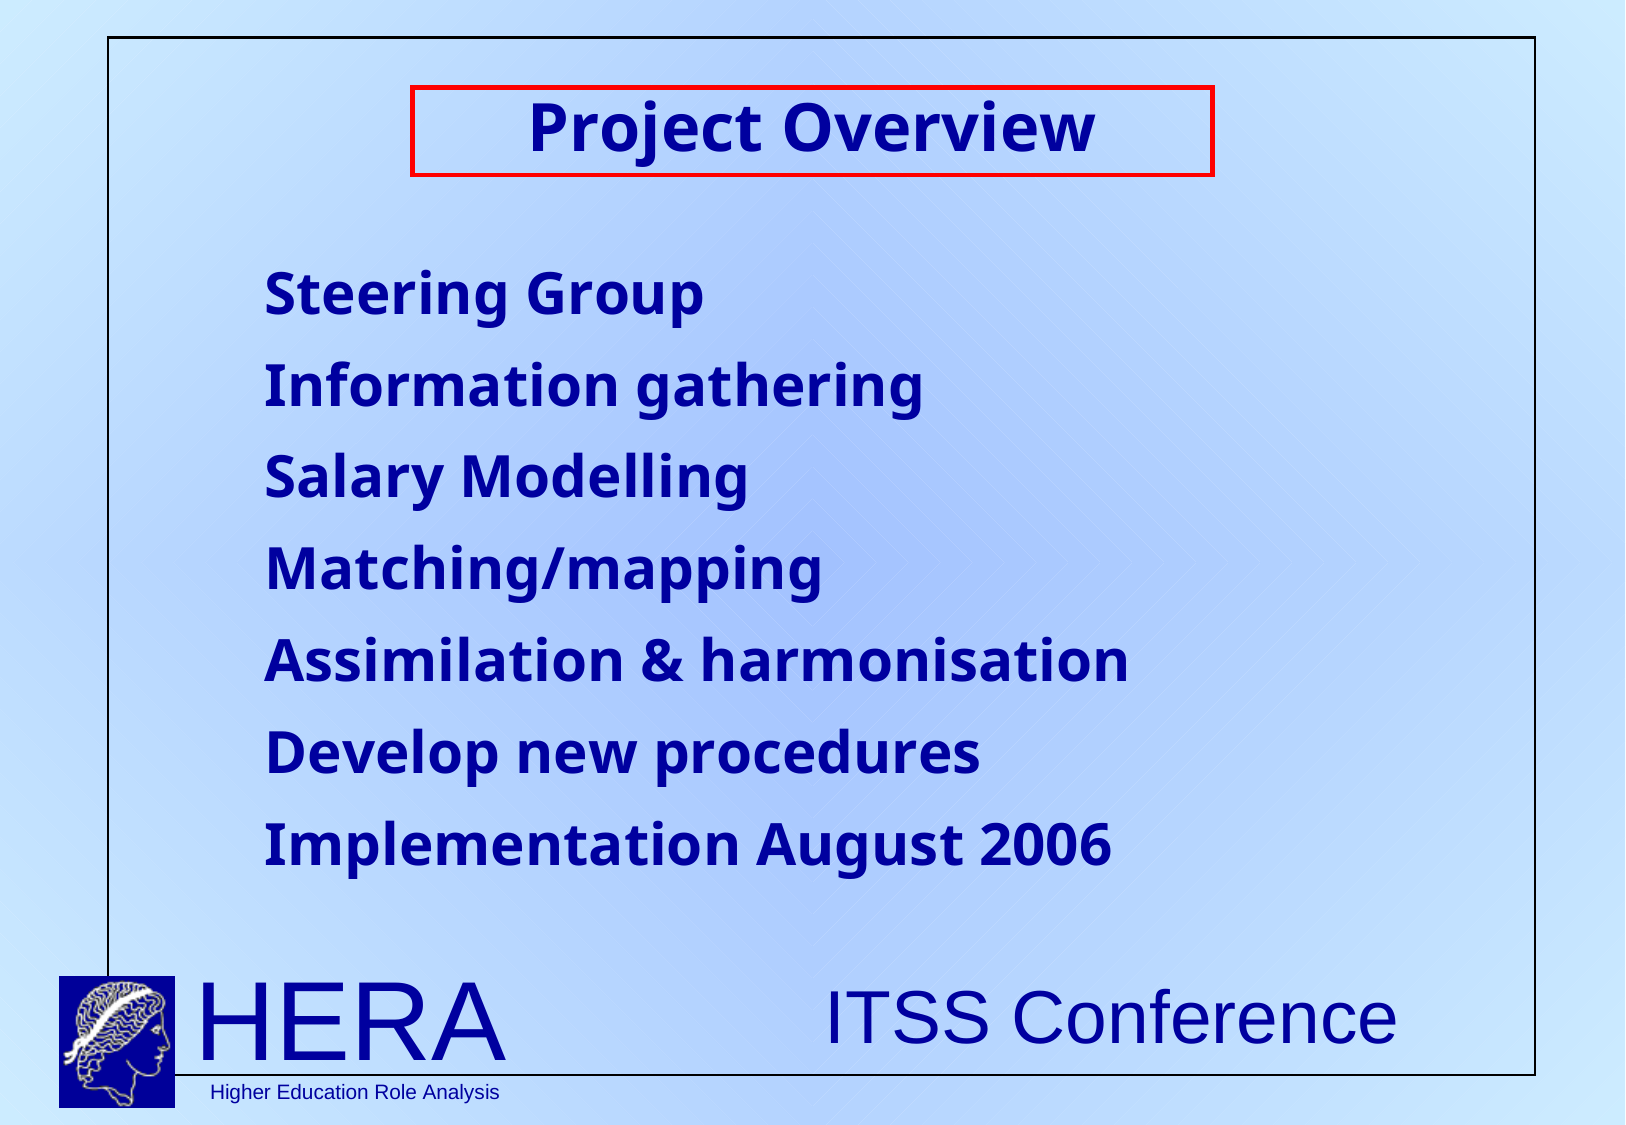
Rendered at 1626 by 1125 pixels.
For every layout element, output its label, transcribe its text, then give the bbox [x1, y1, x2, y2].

text_box Steering Group Information gathering Salary Modelling Matching/mapping Assimilation & harmonisation Develop new procedures Implementation August 2006 [187, 262, 1438, 884]
text_box Project Overview [412, 87, 1213, 175]
picture [59, 976, 175, 1108]
